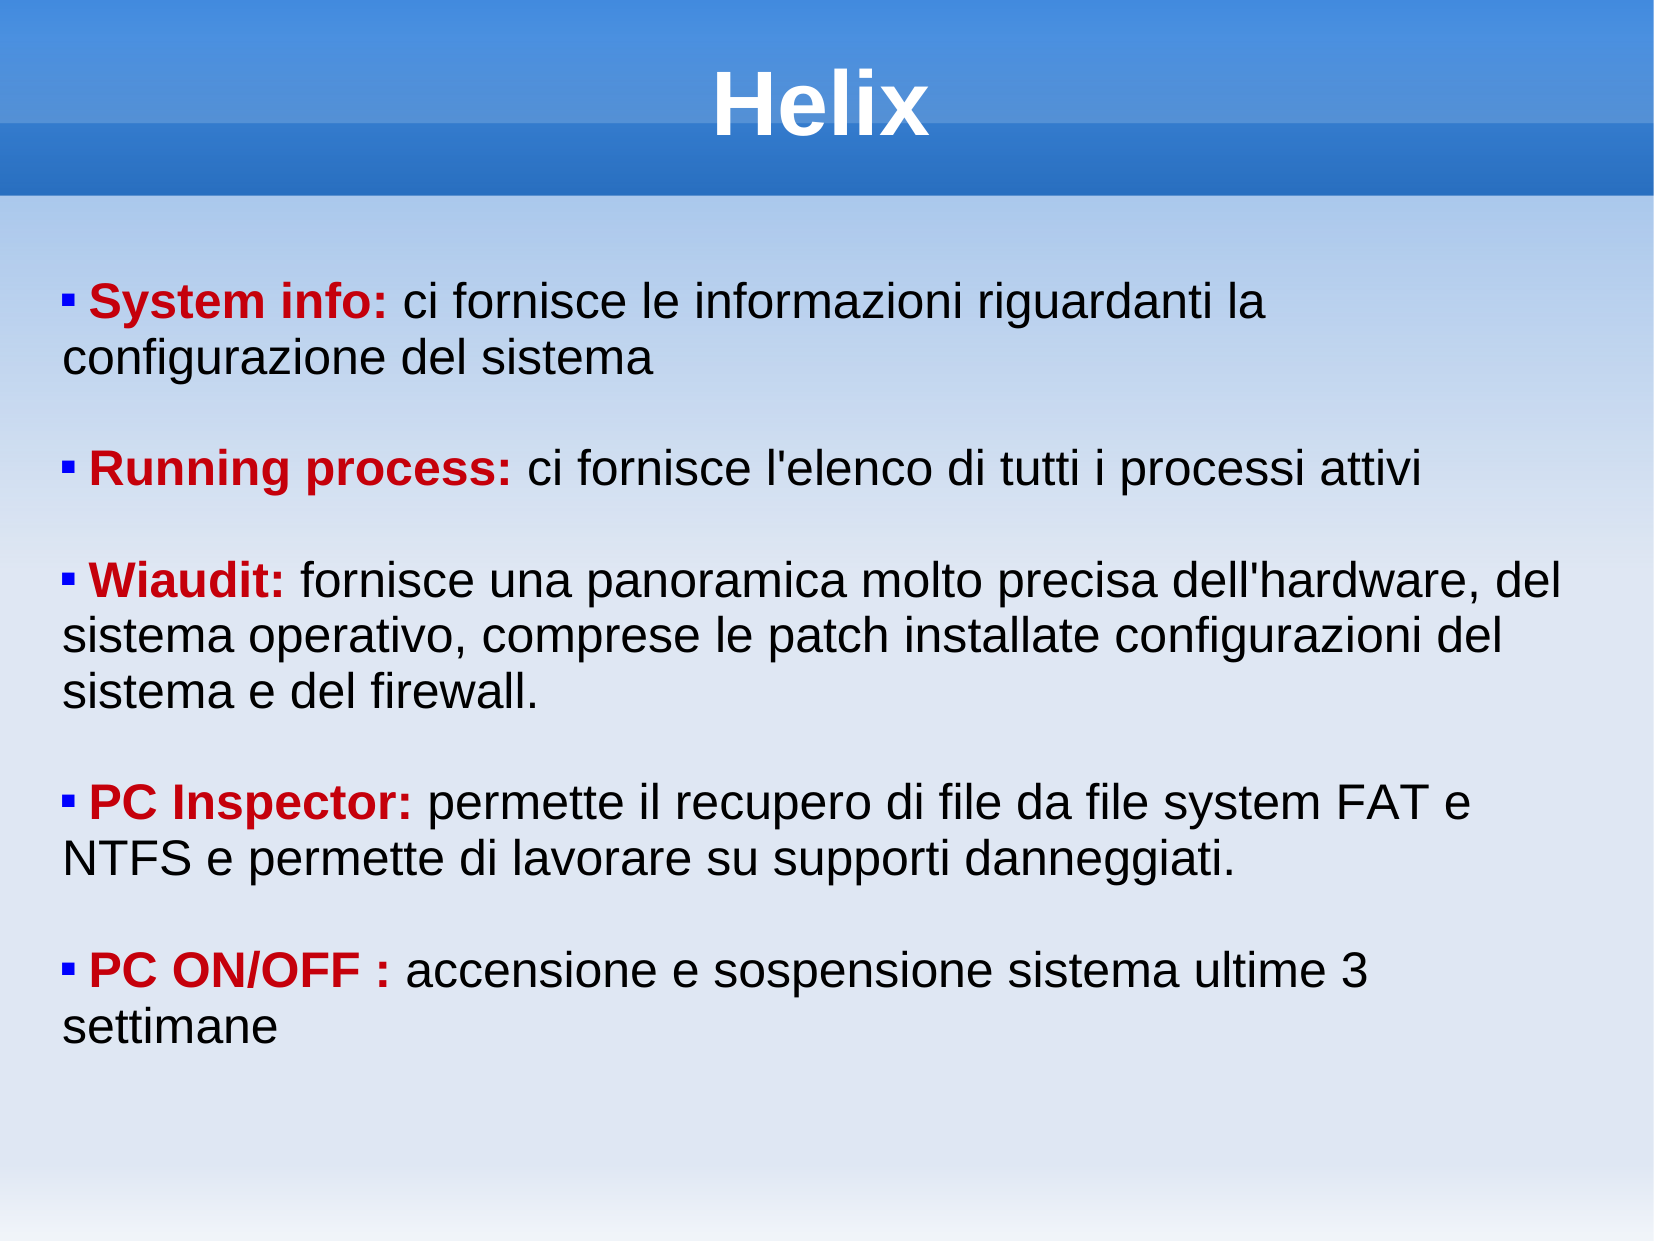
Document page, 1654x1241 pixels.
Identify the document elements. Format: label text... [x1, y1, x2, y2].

title Helix [76, 7, 1565, 200]
text_box System info: ci fornisce le informazioni riguardanti la configurazione del sistema Running process: ci fornisce l'elenco di tutti i processi attivi Wiaudit: fornisce una panoramica molto precisa dell'hardware, del sistema operativo, comprese le patch installate configurazioni del sistema e del firewall. PC Inspector: permette il recupero di file da file system FAT e NTFS e permette di lavorare su supporti danneggiati. PC ON/OFF : accensione e sospensione sistema ultime 3 settimane [47, 265, 1613, 1146]
picture [0, 0, 1654, 1241]
